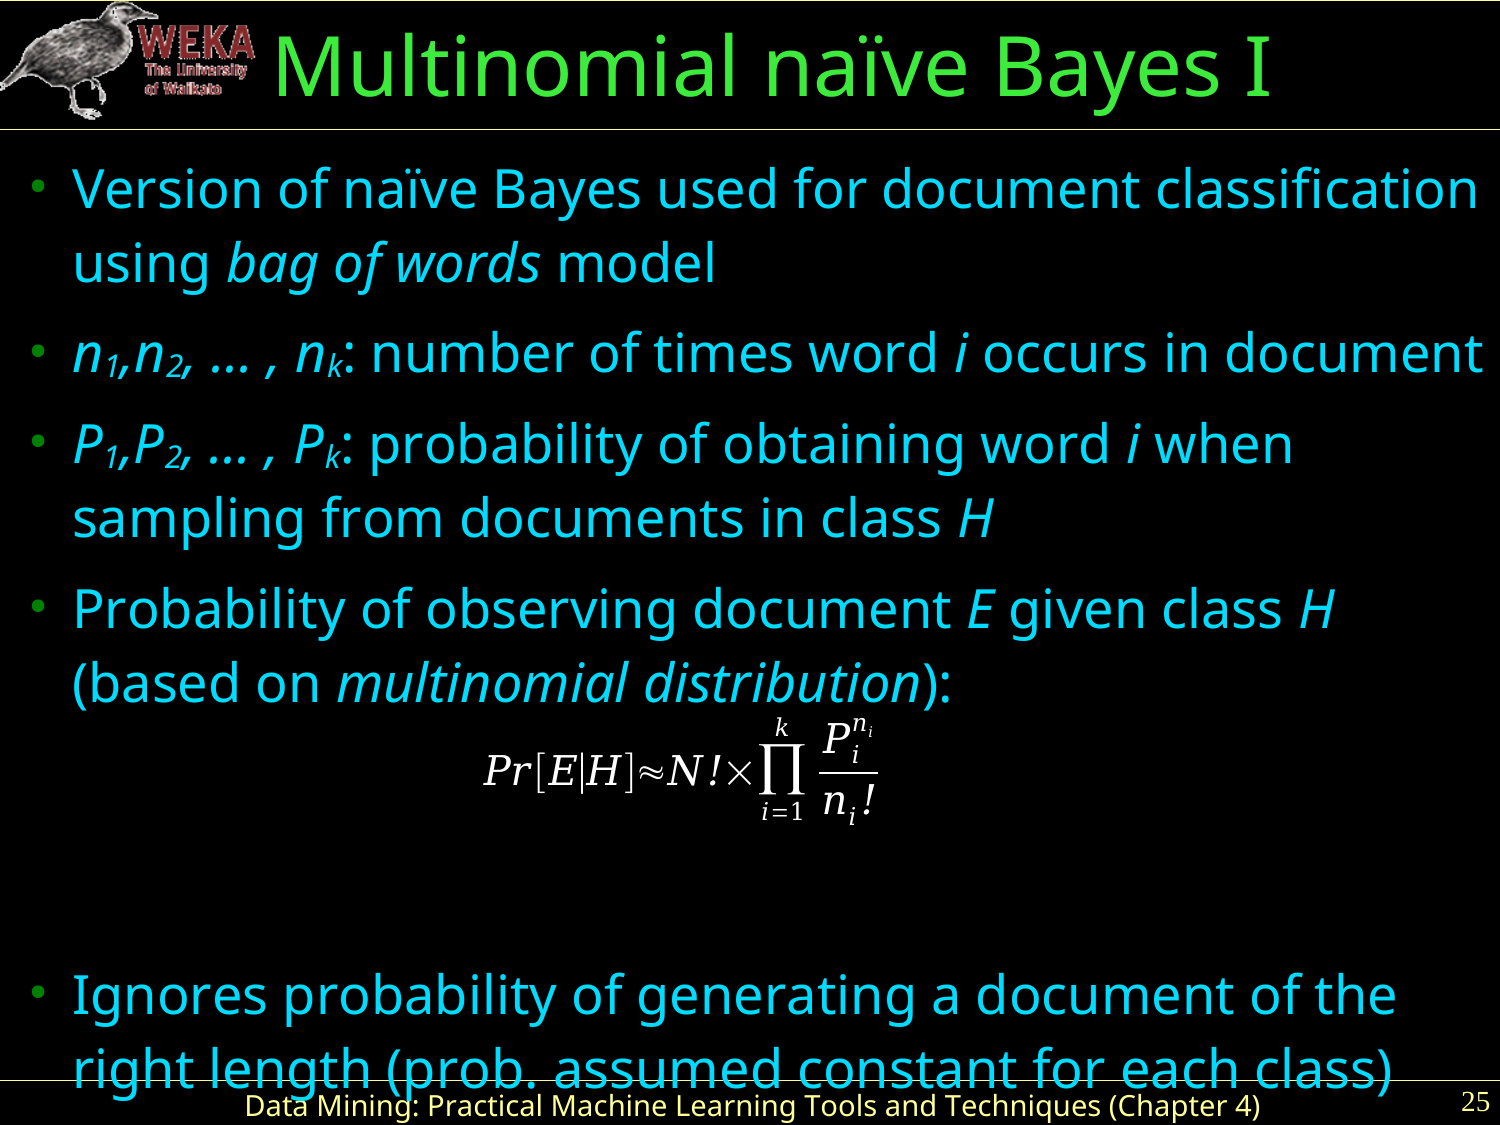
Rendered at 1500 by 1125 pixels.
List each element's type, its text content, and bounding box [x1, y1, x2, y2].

list Version of naïve Bayes used for document classification using bag of words model n1,n2, ... , nk: number of times word i occurs in document P1,P2, ... , Pk: probability of obtaining word i when sampling from documents in class H Probability of observing document E given class H (based on multinomial distribution): Ignores probability of generating a document of the right length (prob. assumed constant for each class) [29, 150, 1500, 1066]
title Multinomial naïve Bayes I [353, 0, 1429, 150]
chart [477, 708, 886, 831]
picture [0, 1, 266, 129]
